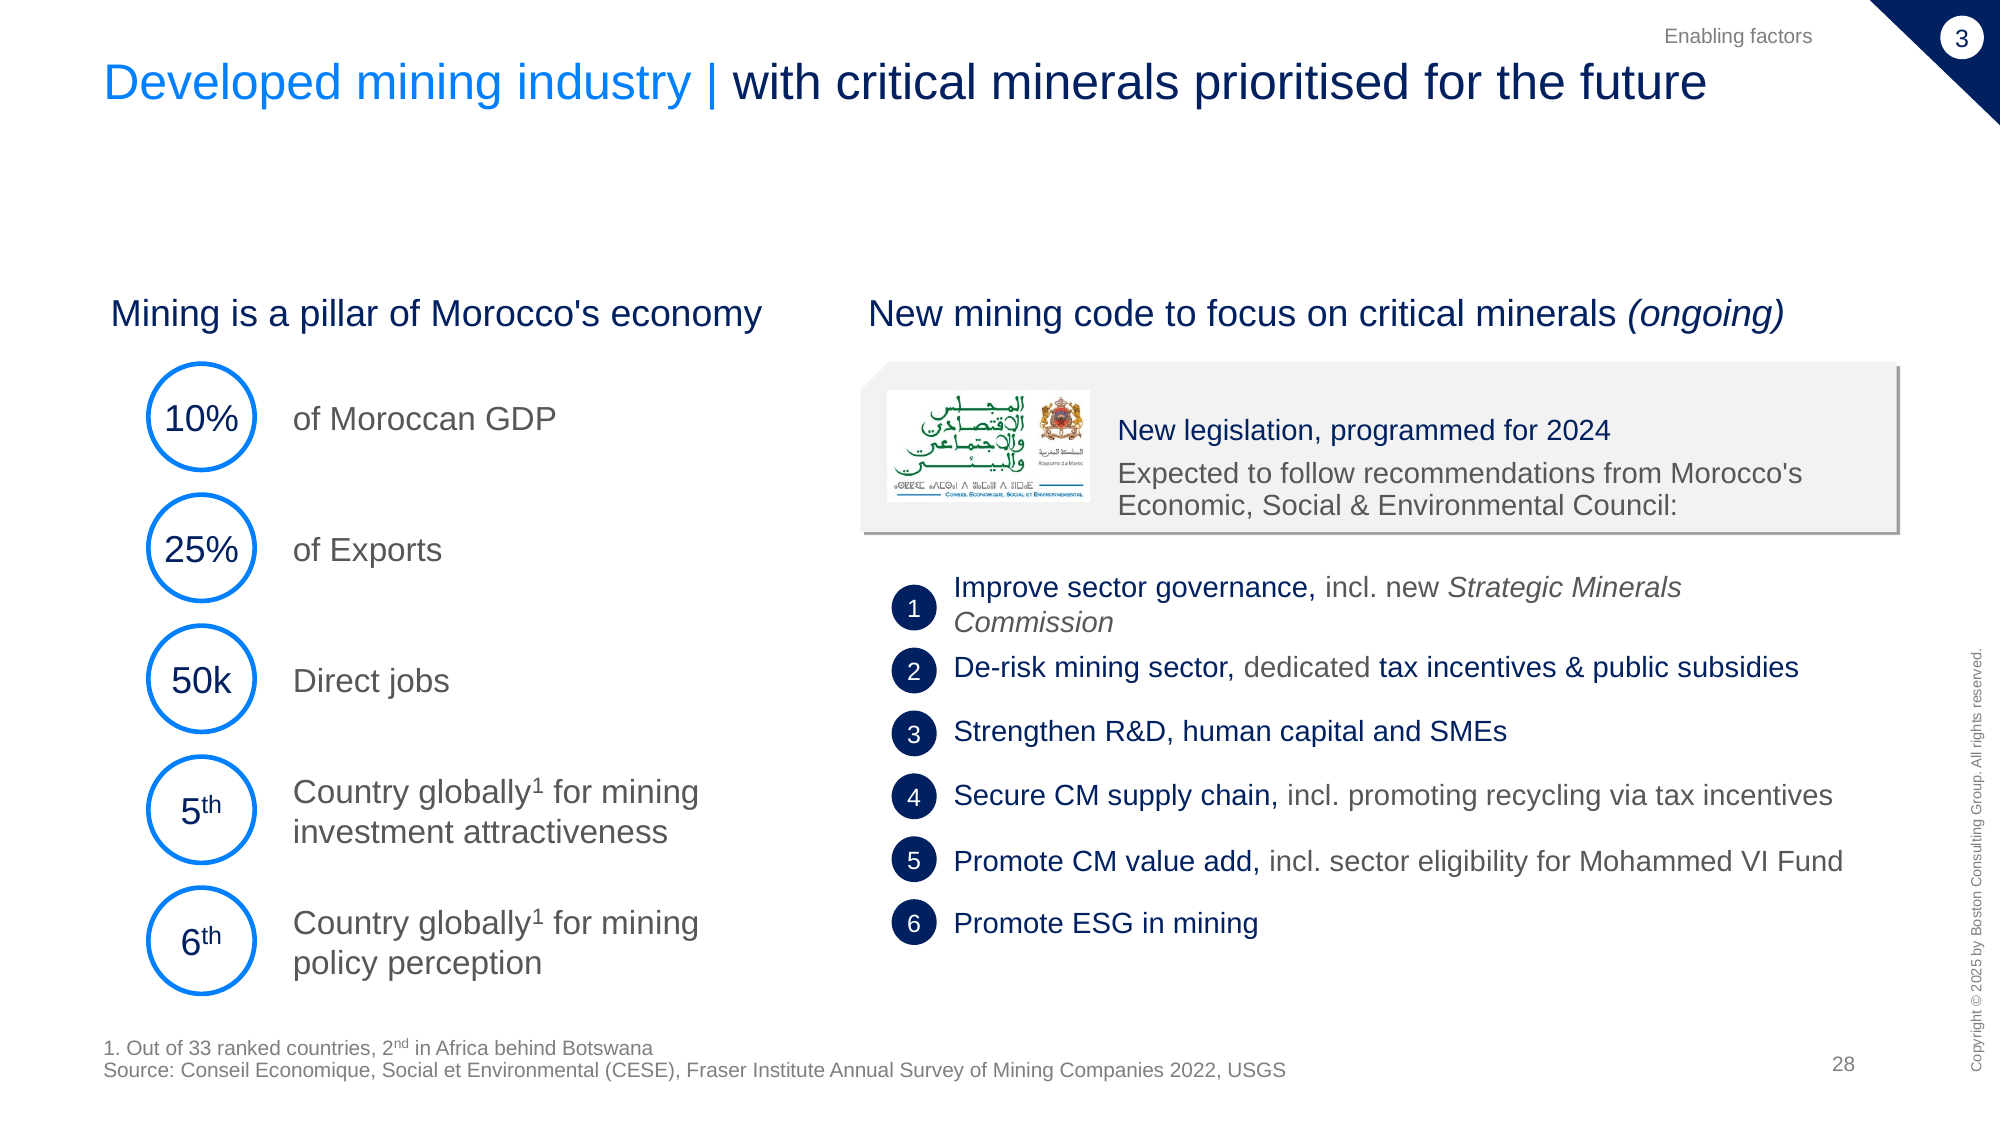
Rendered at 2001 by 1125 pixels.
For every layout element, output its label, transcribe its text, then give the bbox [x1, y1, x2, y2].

text_box 25% [148, 494, 255, 601]
text_box Country globally1 for mining investment attractiveness [292, 769, 757, 851]
text_box Enabling factors [1664, 14, 1881, 56]
text_box 2 [891, 647, 937, 694]
text_box 6th [148, 887, 255, 994]
text_box Secure CM supply chain, incl. promoting recycling via tax incentives [953, 780, 1848, 812]
text_box [860, 361, 1897, 533]
text_box 5th [148, 756, 255, 863]
text_box Strengthen R&D, human capital and SMEs [953, 715, 1848, 748]
text_box 4 [891, 773, 937, 820]
text_box [1869, 0, 2000, 126]
title Developed mining industry | with critical minerals prioritised for the future [103, 55, 1897, 111]
text_box 6 [891, 899, 937, 945]
text_box Improve sector governance, incl. new Strategic Minerals Commission [953, 585, 1848, 622]
text_box 5 [891, 836, 937, 883]
text_box Mining is a pillar of Morocco's economy [103, 281, 773, 342]
text_box Direct jobs [292, 658, 757, 699]
text_box 3 [891, 710, 937, 757]
text_box 1 [891, 584, 937, 631]
text_box Promote ESG in mining [953, 908, 1848, 941]
text_box De-risk mining sector, dedicated tax incentives & public subsidies [953, 651, 1848, 684]
text_box 1. Out of 33 ranked countries, 2nd in Africa behind Botswana Source: Conseil Economique, Social et Environmental (CESE), Fraser Institute Annual Survey of Mining Companies 2022, USGS [103, 1037, 1585, 1082]
text_box New mining code to focus on critical minerals (ongoing) [861, 281, 1897, 342]
text_box 3 [1940, 15, 1984, 60]
picture [887, 390, 1090, 502]
text_box 10% [148, 363, 255, 470]
text_box of Moroccan GDP [292, 396, 757, 438]
text_box of Exports [292, 527, 757, 568]
text_box 50k [148, 625, 255, 732]
text_box Promote CM value add, incl. sector eligibility for Mohammed VI Fund [953, 842, 1848, 878]
text_box New legislation, programmed for 2024 Expected to follow recommendations from Morocco's Economic, Social & Environmental Council: [1117, 414, 1871, 487]
text_box Country globally1 for mining policy perception [292, 900, 757, 982]
